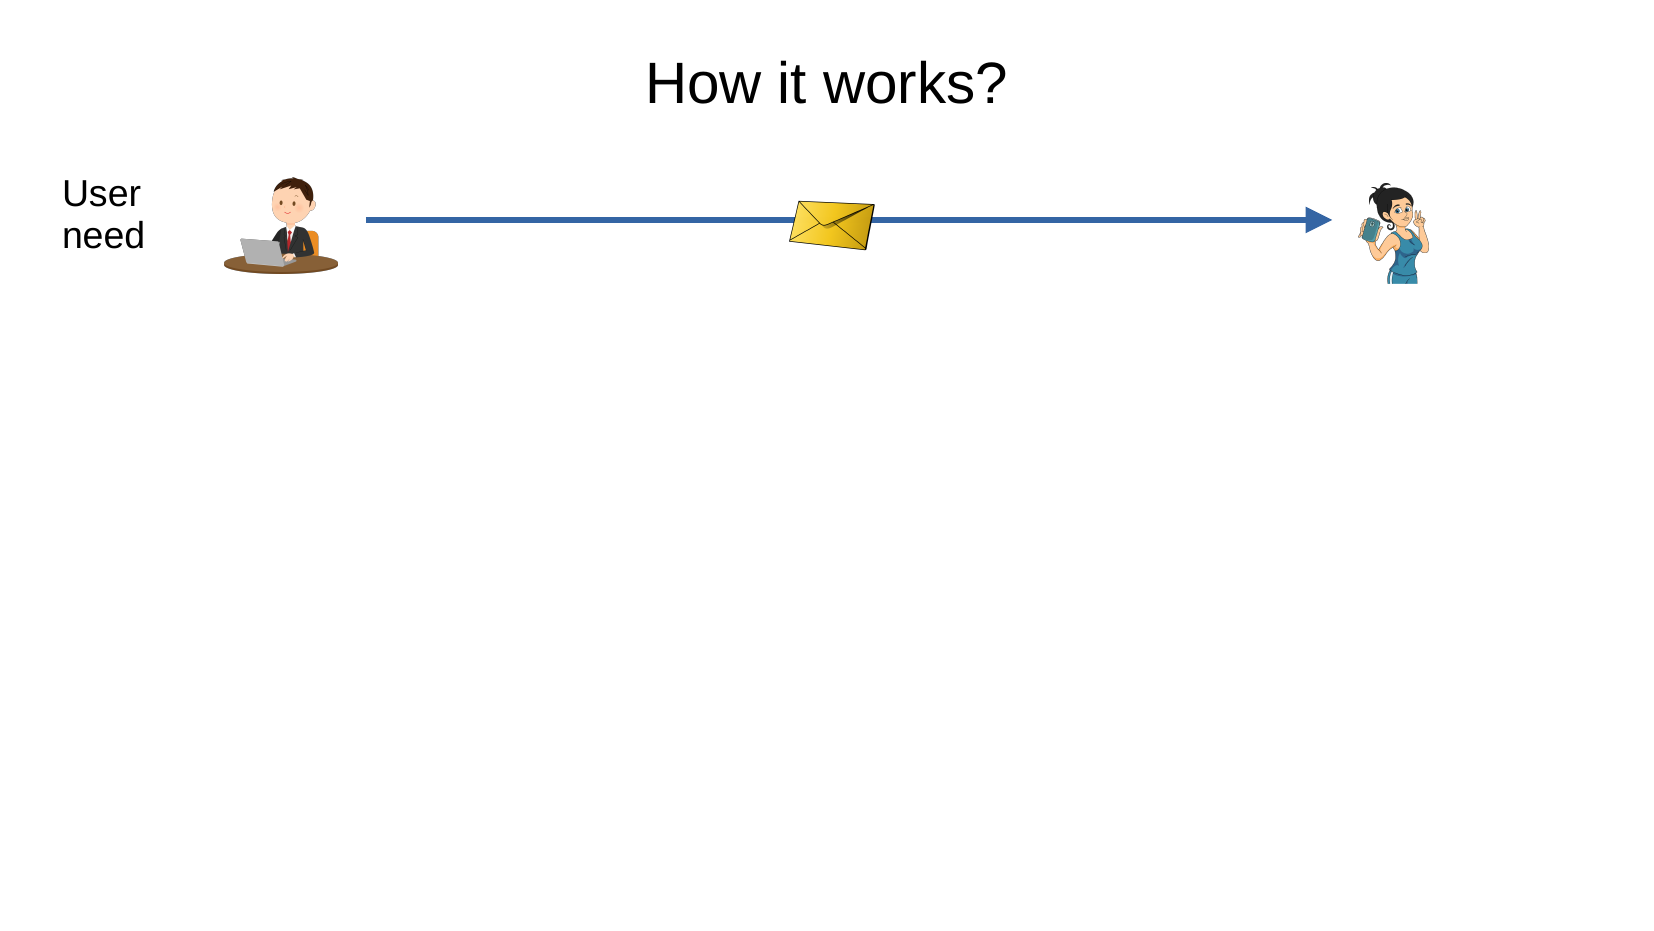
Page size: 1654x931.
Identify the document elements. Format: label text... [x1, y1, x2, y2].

picture [1358, 183, 1429, 284]
picture [789, 200, 875, 251]
text_box User need [47, 165, 201, 265]
title How it works? [82, 37, 1571, 130]
picture [224, 177, 338, 274]
